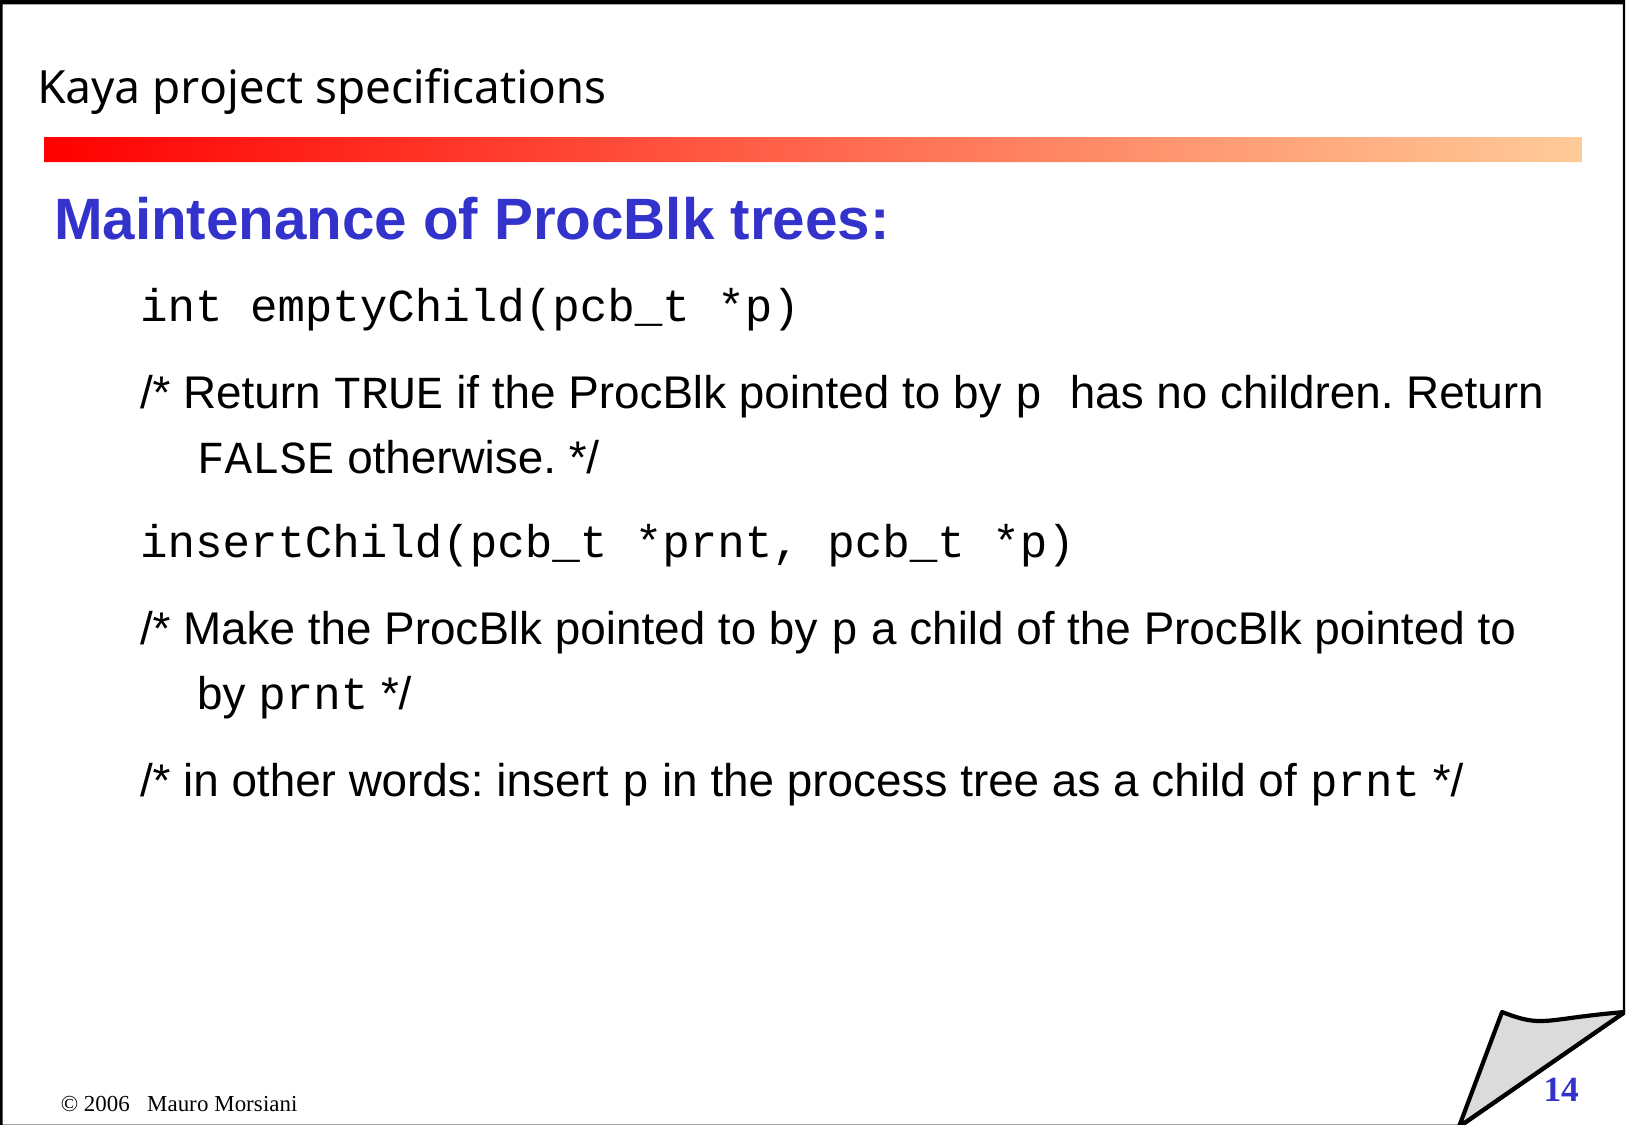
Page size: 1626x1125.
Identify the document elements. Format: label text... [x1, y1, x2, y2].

title Kaya project specifications [37, 44, 1588, 131]
list Maintenance of ProcBlk trees: int emptyChild(pcb_t *p) /* Return TRUE if the ProcBlk pointed to by p has no children. Return FALSE otherwise. */ insertChild(pcb_t *prnt, pcb_t *p) /* Make the ProcBlk pointed to by p a child of the ProcBlk pointed to by prnt */ /* in other words: insert p in the process tree as a child of prnt */ [54, 187, 1571, 1124]
